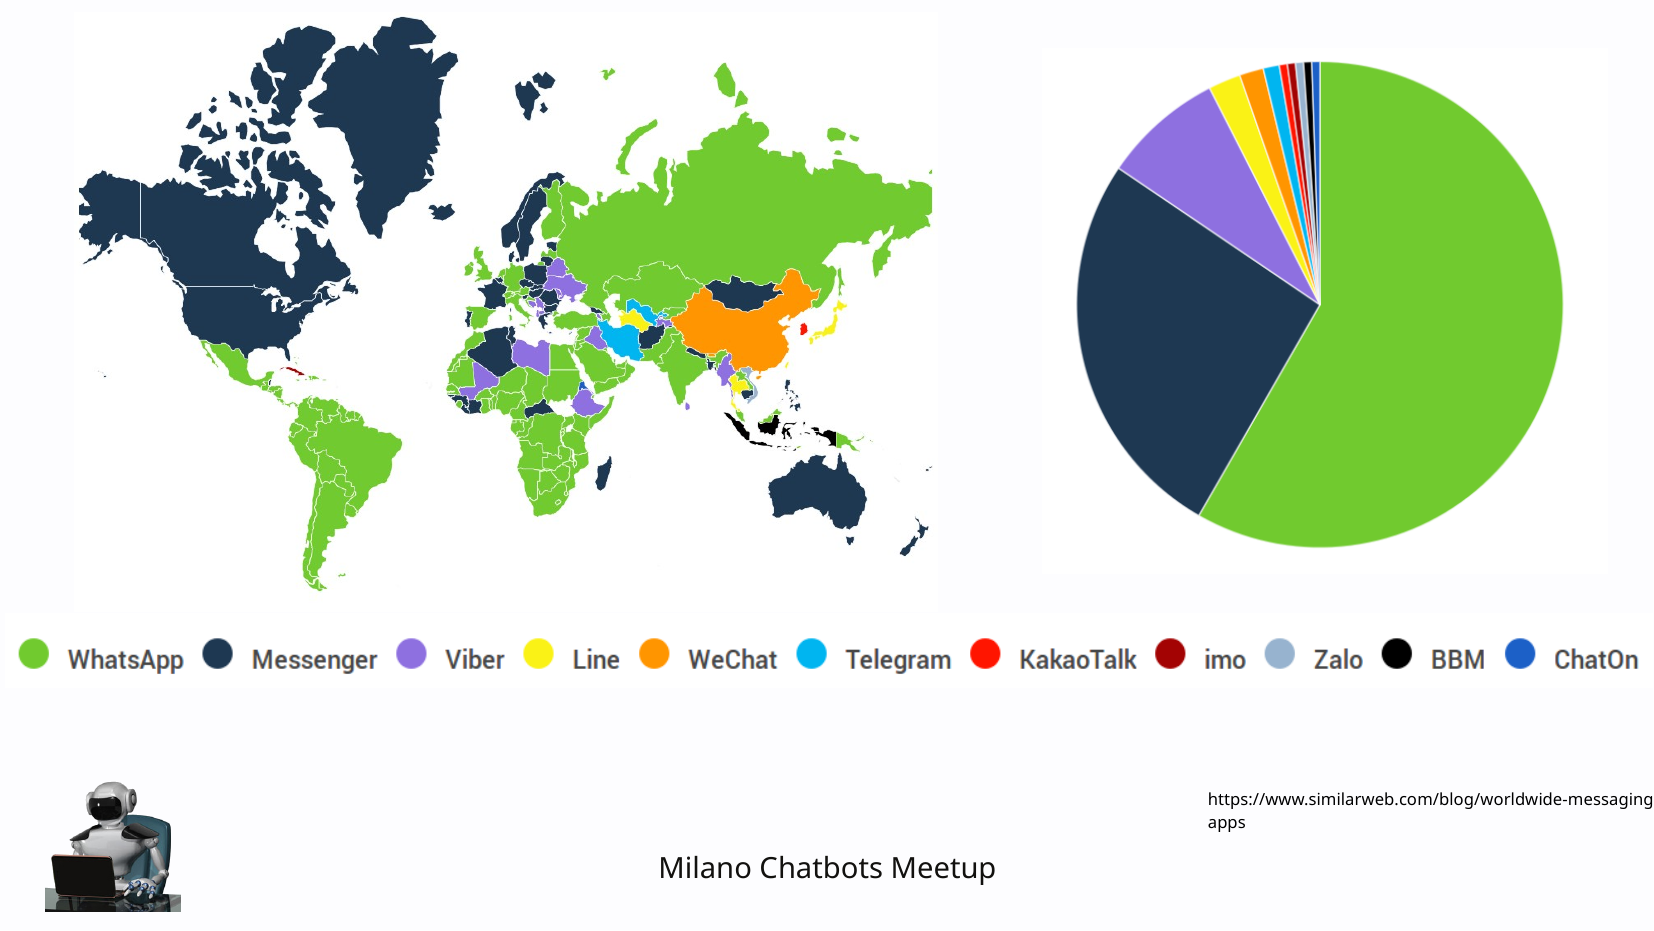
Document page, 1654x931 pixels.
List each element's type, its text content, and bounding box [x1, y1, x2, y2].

picture [74, 12, 938, 612]
picture [1042, 48, 1608, 574]
picture [5, 613, 1654, 688]
picture [45, 777, 181, 912]
text_box https://www.similarweb.com/blog/worldwide-messaging-apps [1193, 780, 1654, 829]
